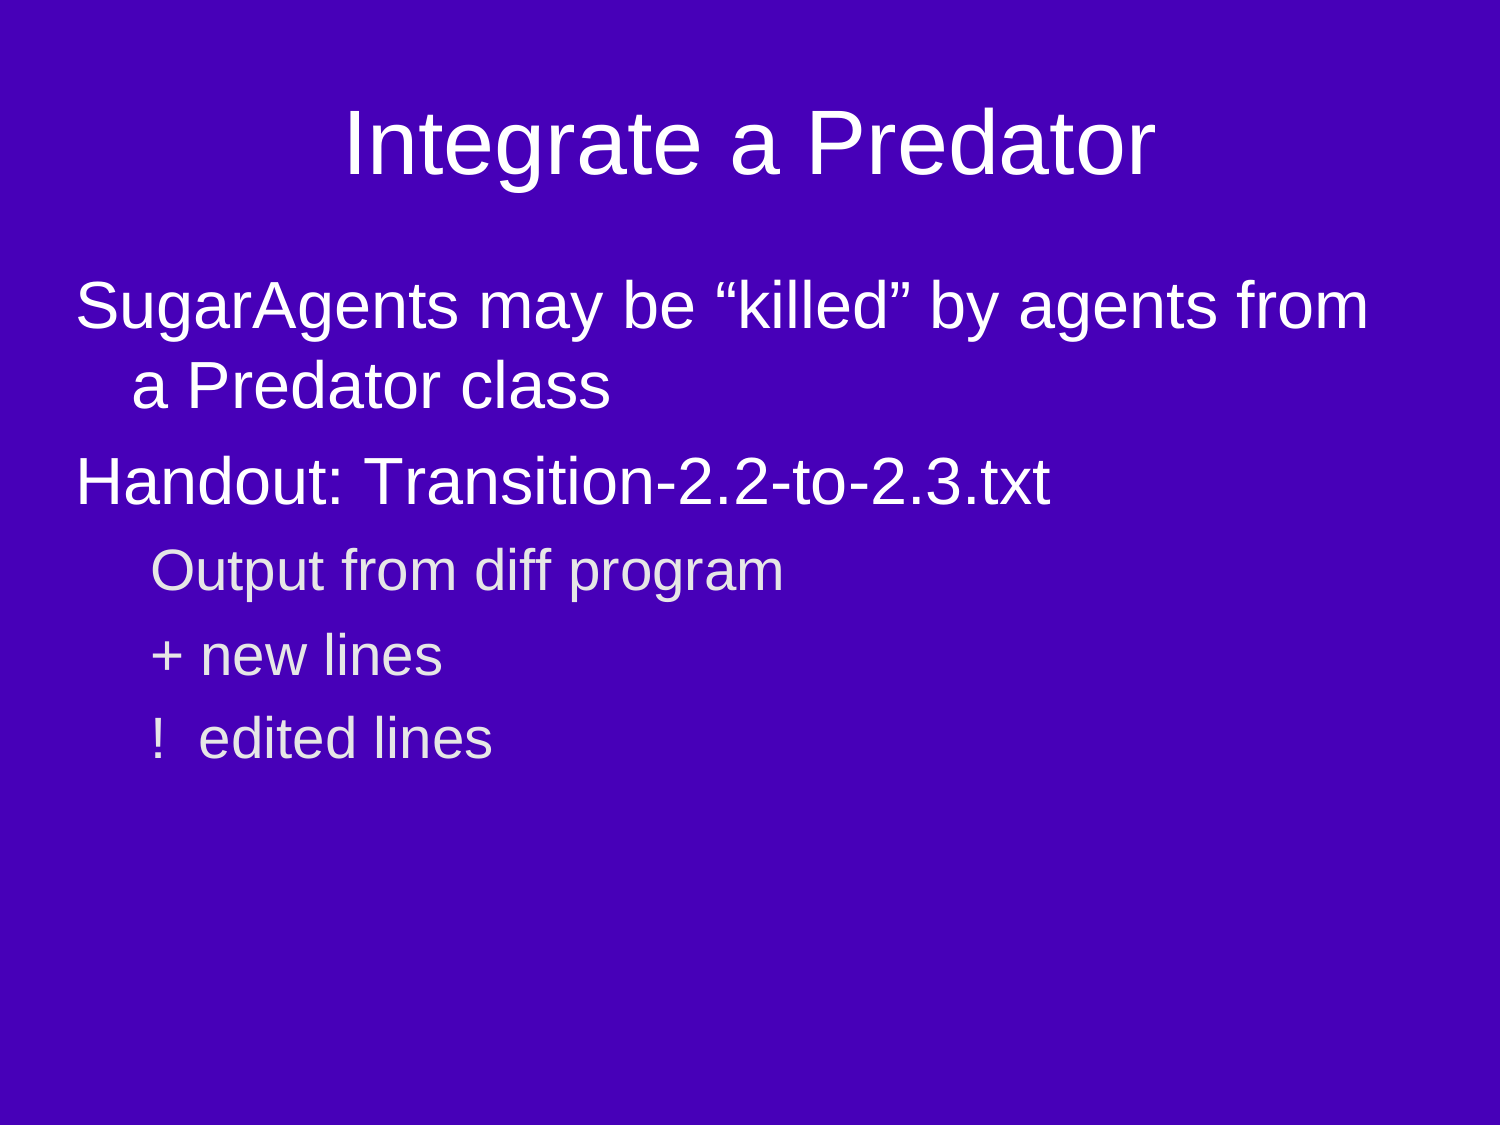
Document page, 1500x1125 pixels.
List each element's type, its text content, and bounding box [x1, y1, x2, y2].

list SugarAgents may be “killed” by agents from a Predator class Handout: Transition-2.2-to-2.3.txt Output from diff program + new lines ! edited lines [75, 262, 1426, 1006]
title Integrate a Predator [75, 45, 1426, 233]
